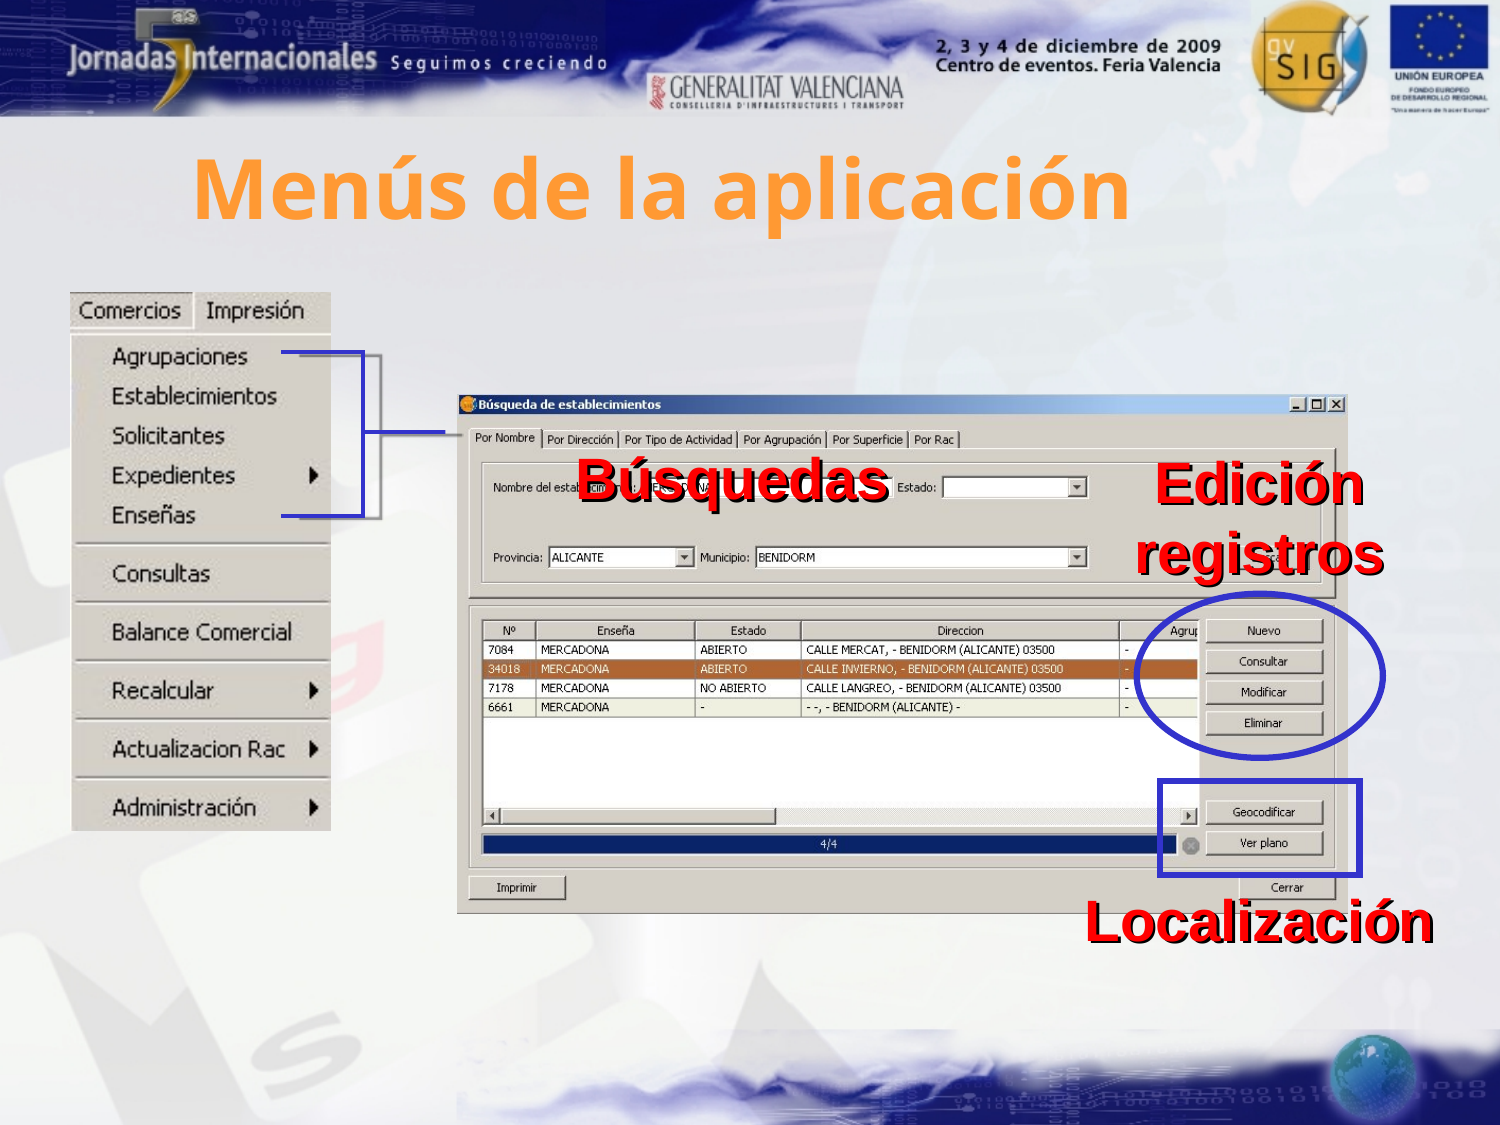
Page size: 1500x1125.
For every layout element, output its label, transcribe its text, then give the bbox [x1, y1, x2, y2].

text_box Edición registros [1042, 437, 1477, 593]
text_box Menús de la aplicación [175, 128, 1451, 254]
picture [0, 0, 1500, 1125]
text_box Localización [1042, 875, 1477, 961]
text_box Búsquedas [515, 433, 950, 520]
